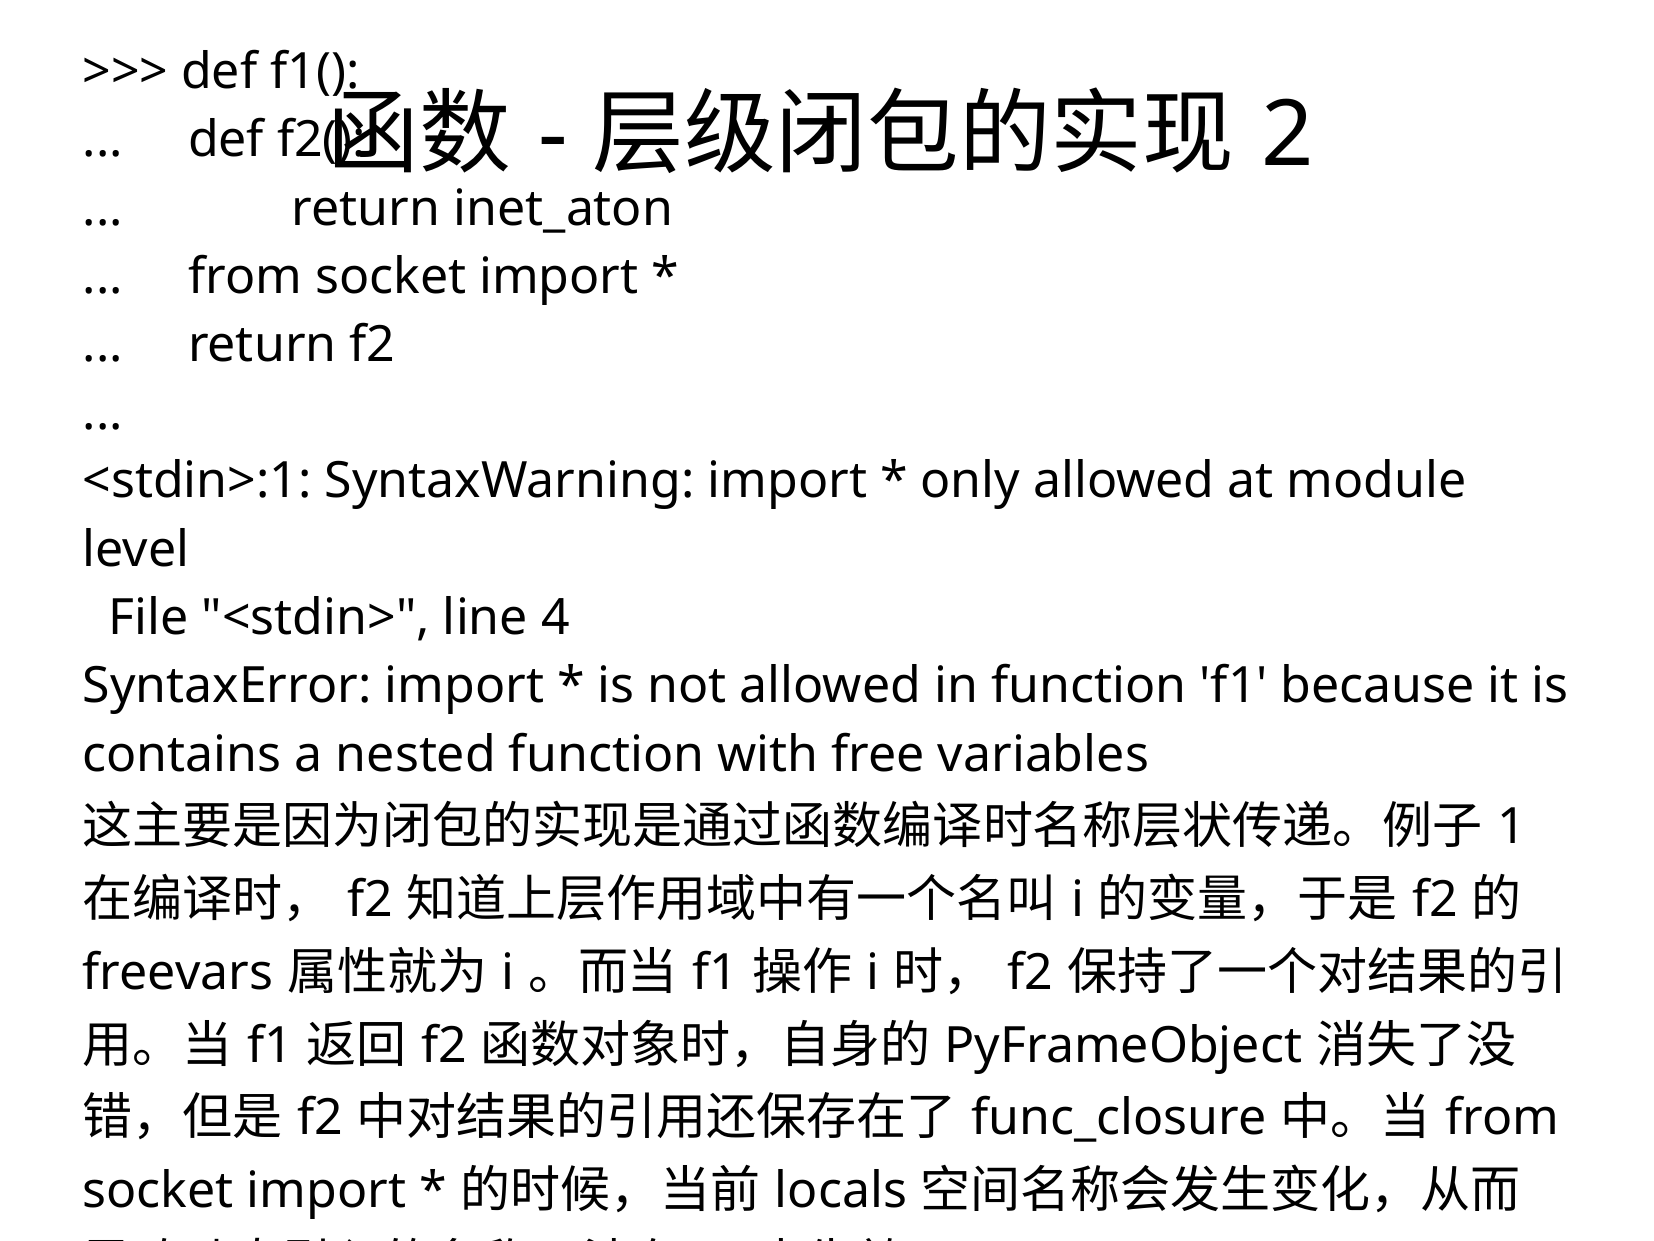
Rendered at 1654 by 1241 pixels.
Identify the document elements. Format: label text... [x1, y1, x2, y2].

subtitle >>> def f1(): ... def f2(): ... return inet_aton ... from socket import * ... return f2 ... <stdin>:1: SyntaxWarning: import * only allowed at module level File "<stdin>", line 4 SyntaxError: import * is not allowed in function 'f1' because it is contains a nested function with free variables 这主要是因为闭包的实现是通过函数编译时名称层状传递。例子1在编译时，f2知道上层作用域中有一个名叫i的变量，于是f2的freevars属性就为i。而当f1操作i时，f2保持了一个对结果的引用。当f1返回f2函数对象时，自身的PyFrameObject消失了没错，但是f2中对结果的引用还保存在了func_closure中。当from socket import *的时候，当前locals空间名称会发生变化，从而导致动态引入的名称无法在f2中生效。 [82, 174, 1571, 1225]
title 函数-层级闭包的实现2 [76, 29, 1565, 222]
